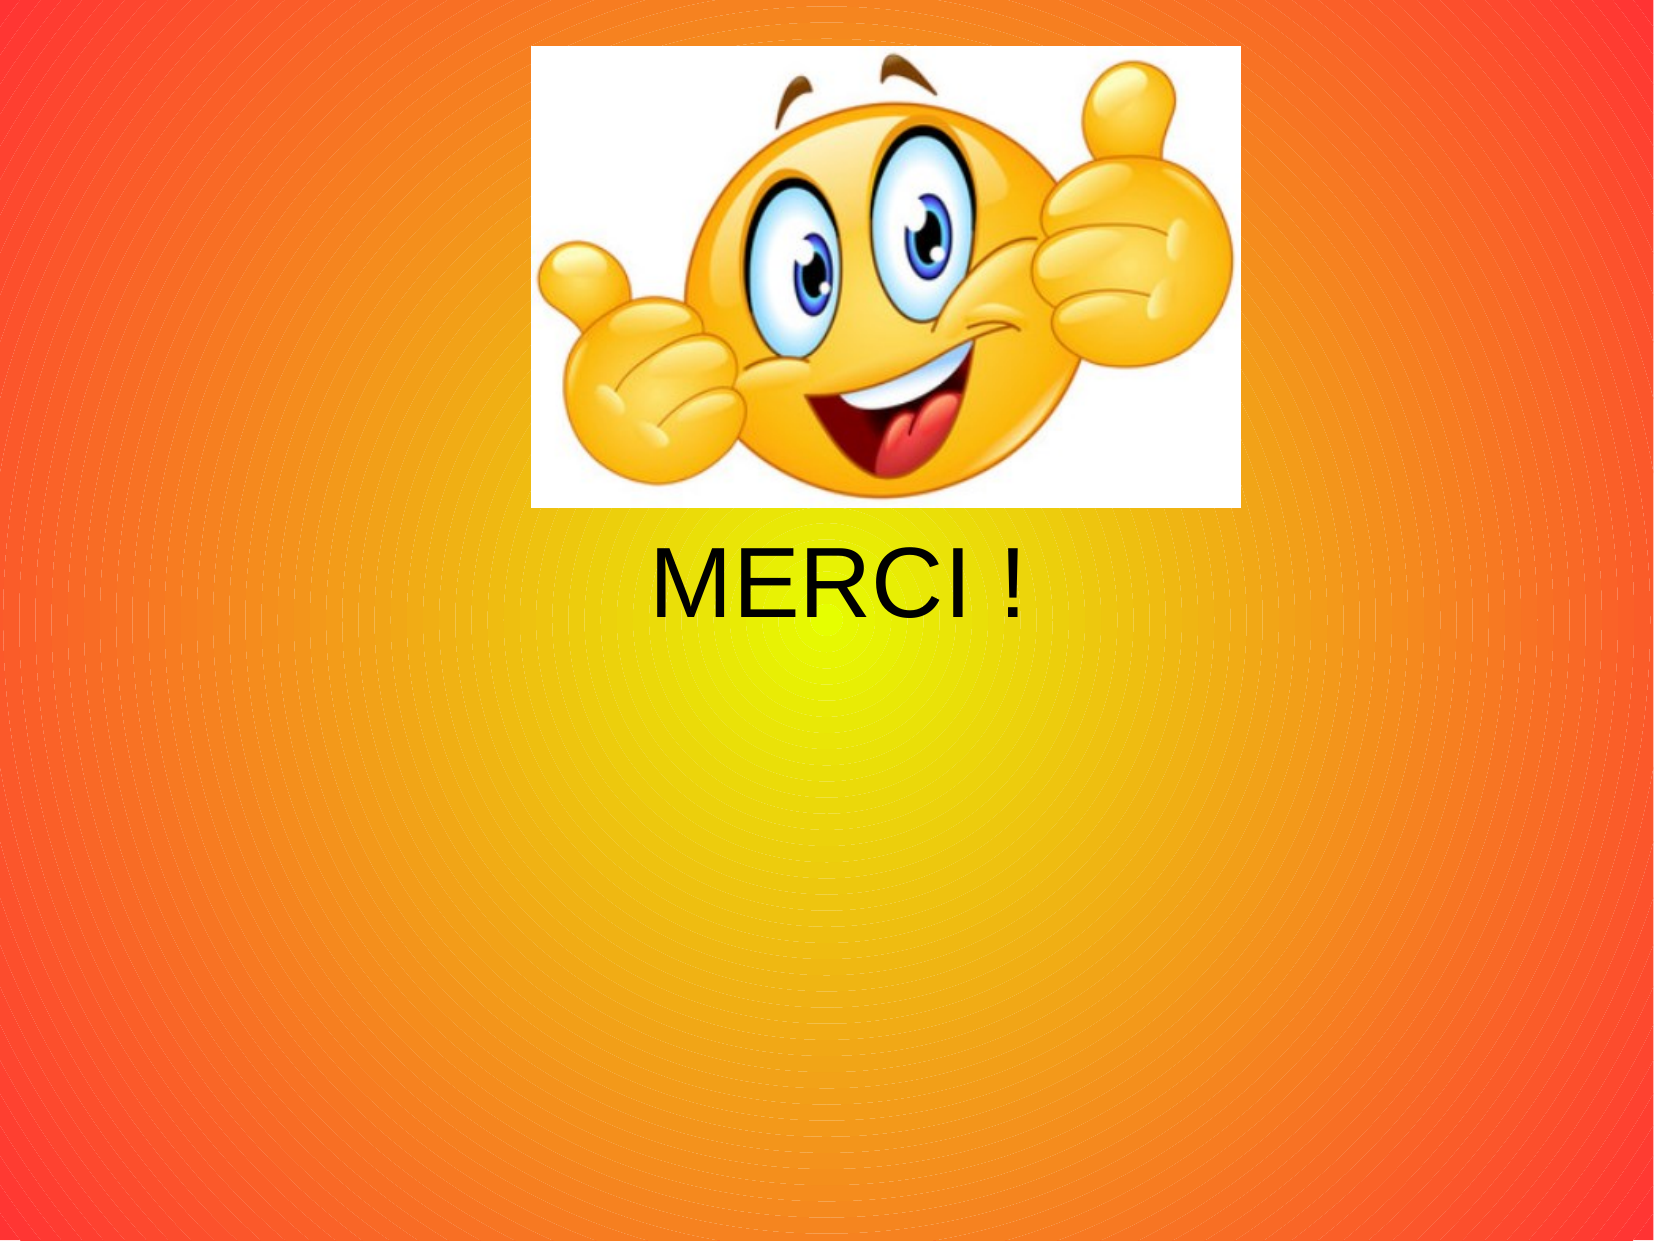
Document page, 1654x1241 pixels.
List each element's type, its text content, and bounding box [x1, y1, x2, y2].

picture [531, 46, 1241, 508]
text_box MERCI ! [283, 519, 1394, 647]
